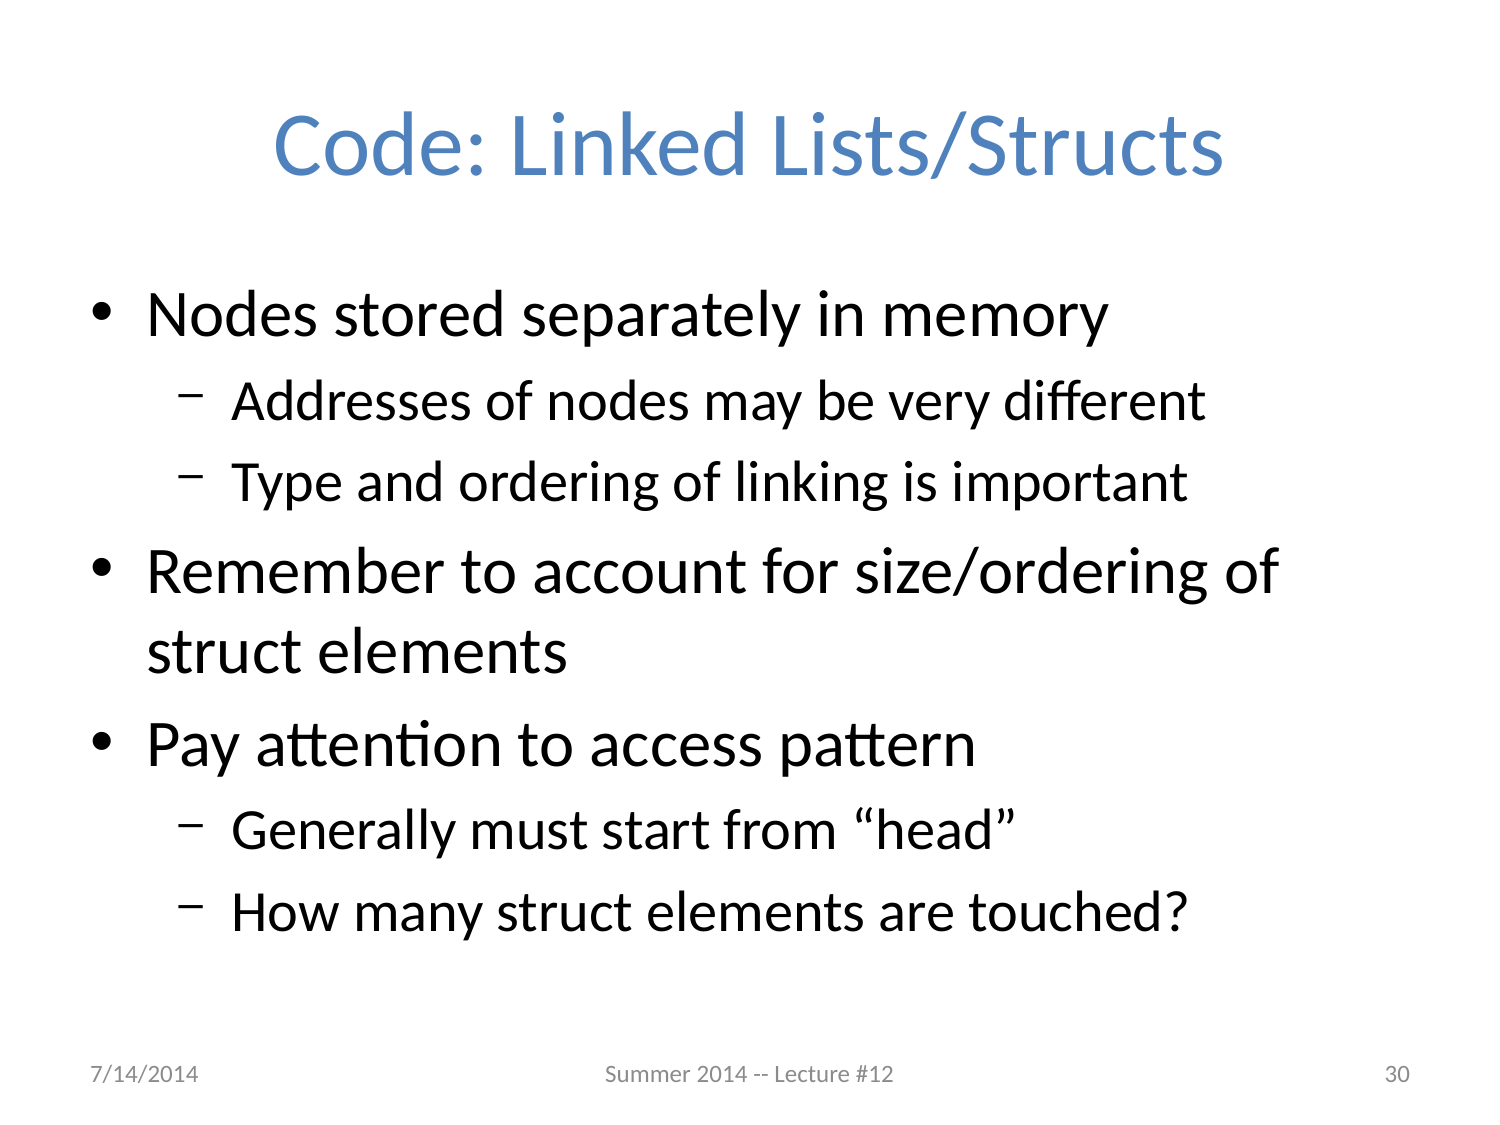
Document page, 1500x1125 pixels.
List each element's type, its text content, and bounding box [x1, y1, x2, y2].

title Code: Linked Lists/Structs [75, 45, 1425, 233]
slide_number 7/14/2014 [75, 1042, 425, 1103]
footer Summer 2014 -- Lecture #12 [512, 1042, 988, 1103]
slide_number <number> [1074, 1042, 1425, 1103]
list Nodes stored separately in memory Addresses of nodes may be very different Type and ordering of linking is important Remember to account for size/ordering of struct elements Pay attention to access pattern Generally must start from “head” How many struct elements are touched? [75, 262, 1425, 1073]
